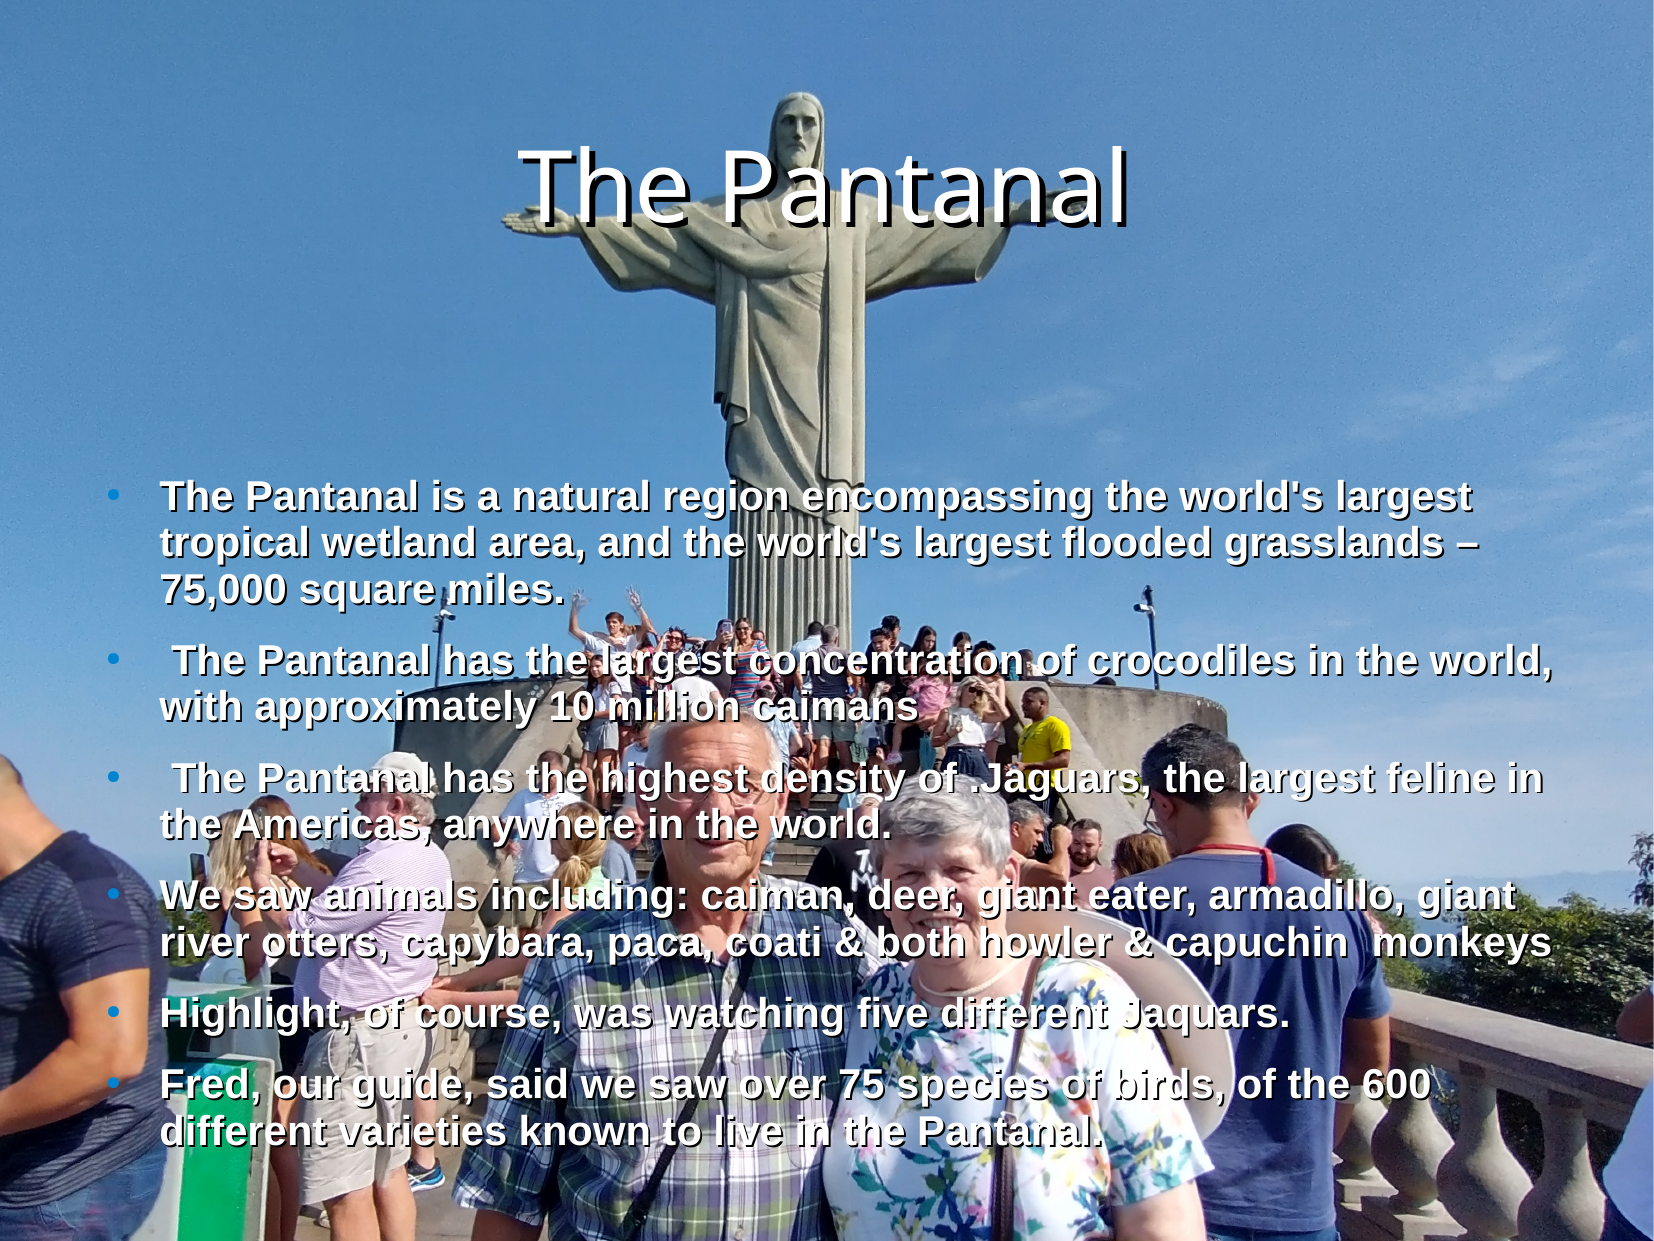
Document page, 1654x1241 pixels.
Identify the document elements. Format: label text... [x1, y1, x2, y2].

list The Pantanal is a natural region encompassing the world's largest tropical wetland area, and the world's largest flooded grasslands – 75,000 square miles. The Pantanal has the largest concentration of crocodiles in the world, with approximately 10 million caimans The Pantanal has the highest density of .Jaguars, the largest feline in the Americas, anywhere in the world. We saw animals including: caiman, deer, giant eater, armadillo, giant river otters, capybara, paca, coati & both howler & capuchin monkeys Highlight, of course, was watching five different Jaquars. Fred, our guide, said we saw over 75 species of birds, of the 600 different varieties known to live in the Pantanal. [88, 472, 1565, 1192]
picture [0, 0, 1654, 1241]
title The Pantanal [129, 64, 1518, 302]
